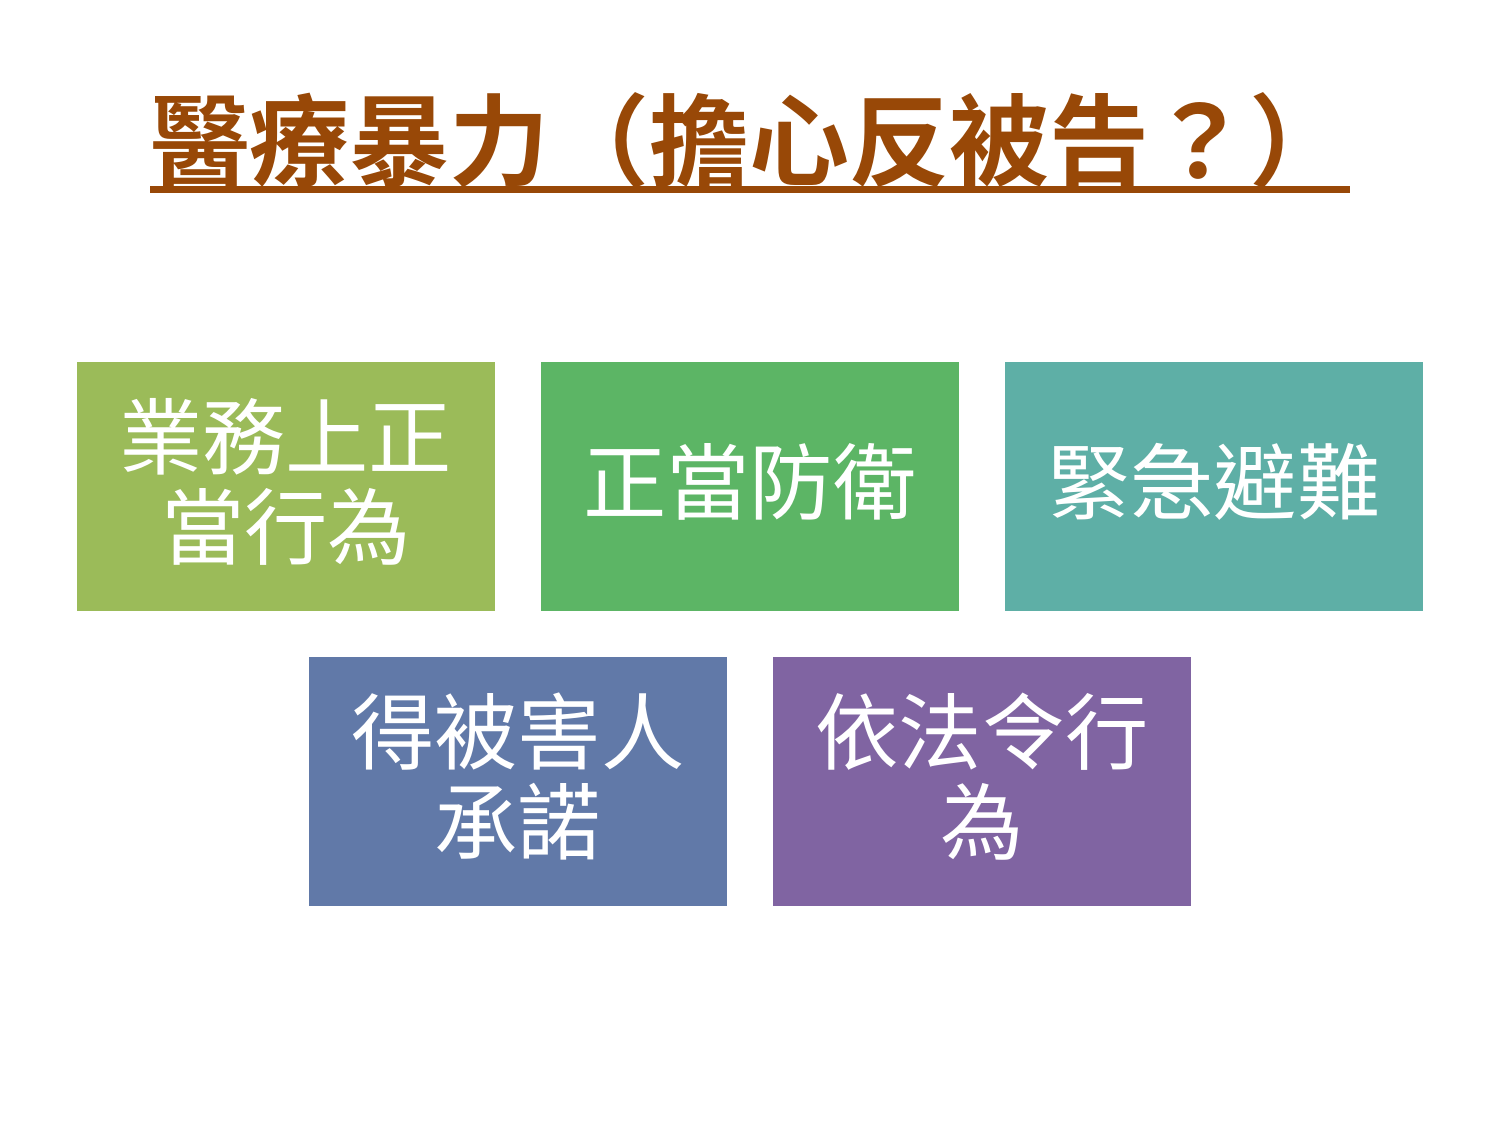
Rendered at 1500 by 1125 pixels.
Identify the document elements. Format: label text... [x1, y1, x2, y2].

text_box 得被害人承諾 [307, 654, 729, 908]
title 醫療暴力（擔心反被告？） [75, 45, 1426, 233]
text_box 業務上正當行為 [75, 359, 497, 613]
text_box 依法令行為 [771, 654, 1194, 908]
text_box 緊急避難 [1003, 359, 1426, 613]
text_box 正當防衛 [539, 359, 962, 613]
